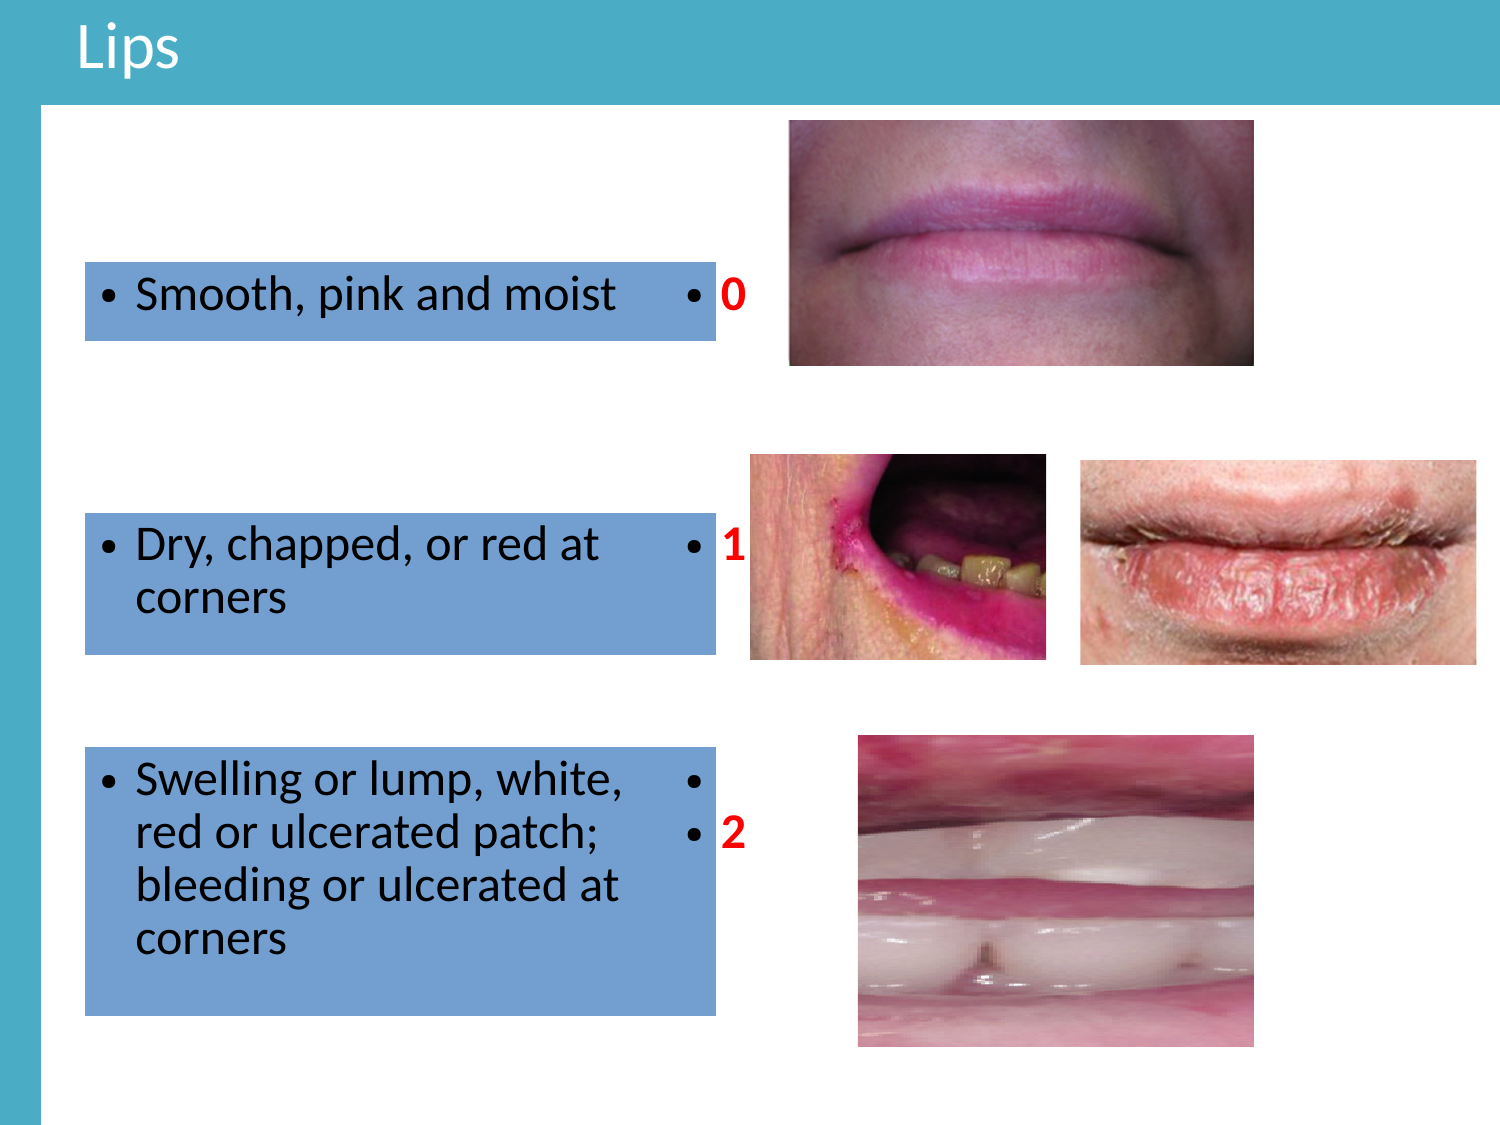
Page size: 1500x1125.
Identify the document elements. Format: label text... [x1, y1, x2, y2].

text_box [0, 0, 1500, 1125]
table_header 2 [671, 747, 716, 1016]
picture [857, 735, 1254, 1047]
text_box Lips [61, 0, 805, 91]
picture [750, 454, 1047, 660]
table_header Swelling or lump, white, red or ulcerated patch; bleeding or ulcerated at corners [85, 747, 671, 1016]
table_header Smooth, pink and moist [85, 262, 671, 341]
table_header 1 [671, 513, 716, 655]
picture [783, 120, 1254, 366]
table_header 0 [671, 262, 716, 341]
table_header Dry, chapped, or red at corners [85, 513, 671, 655]
picture [1080, 460, 1477, 665]
